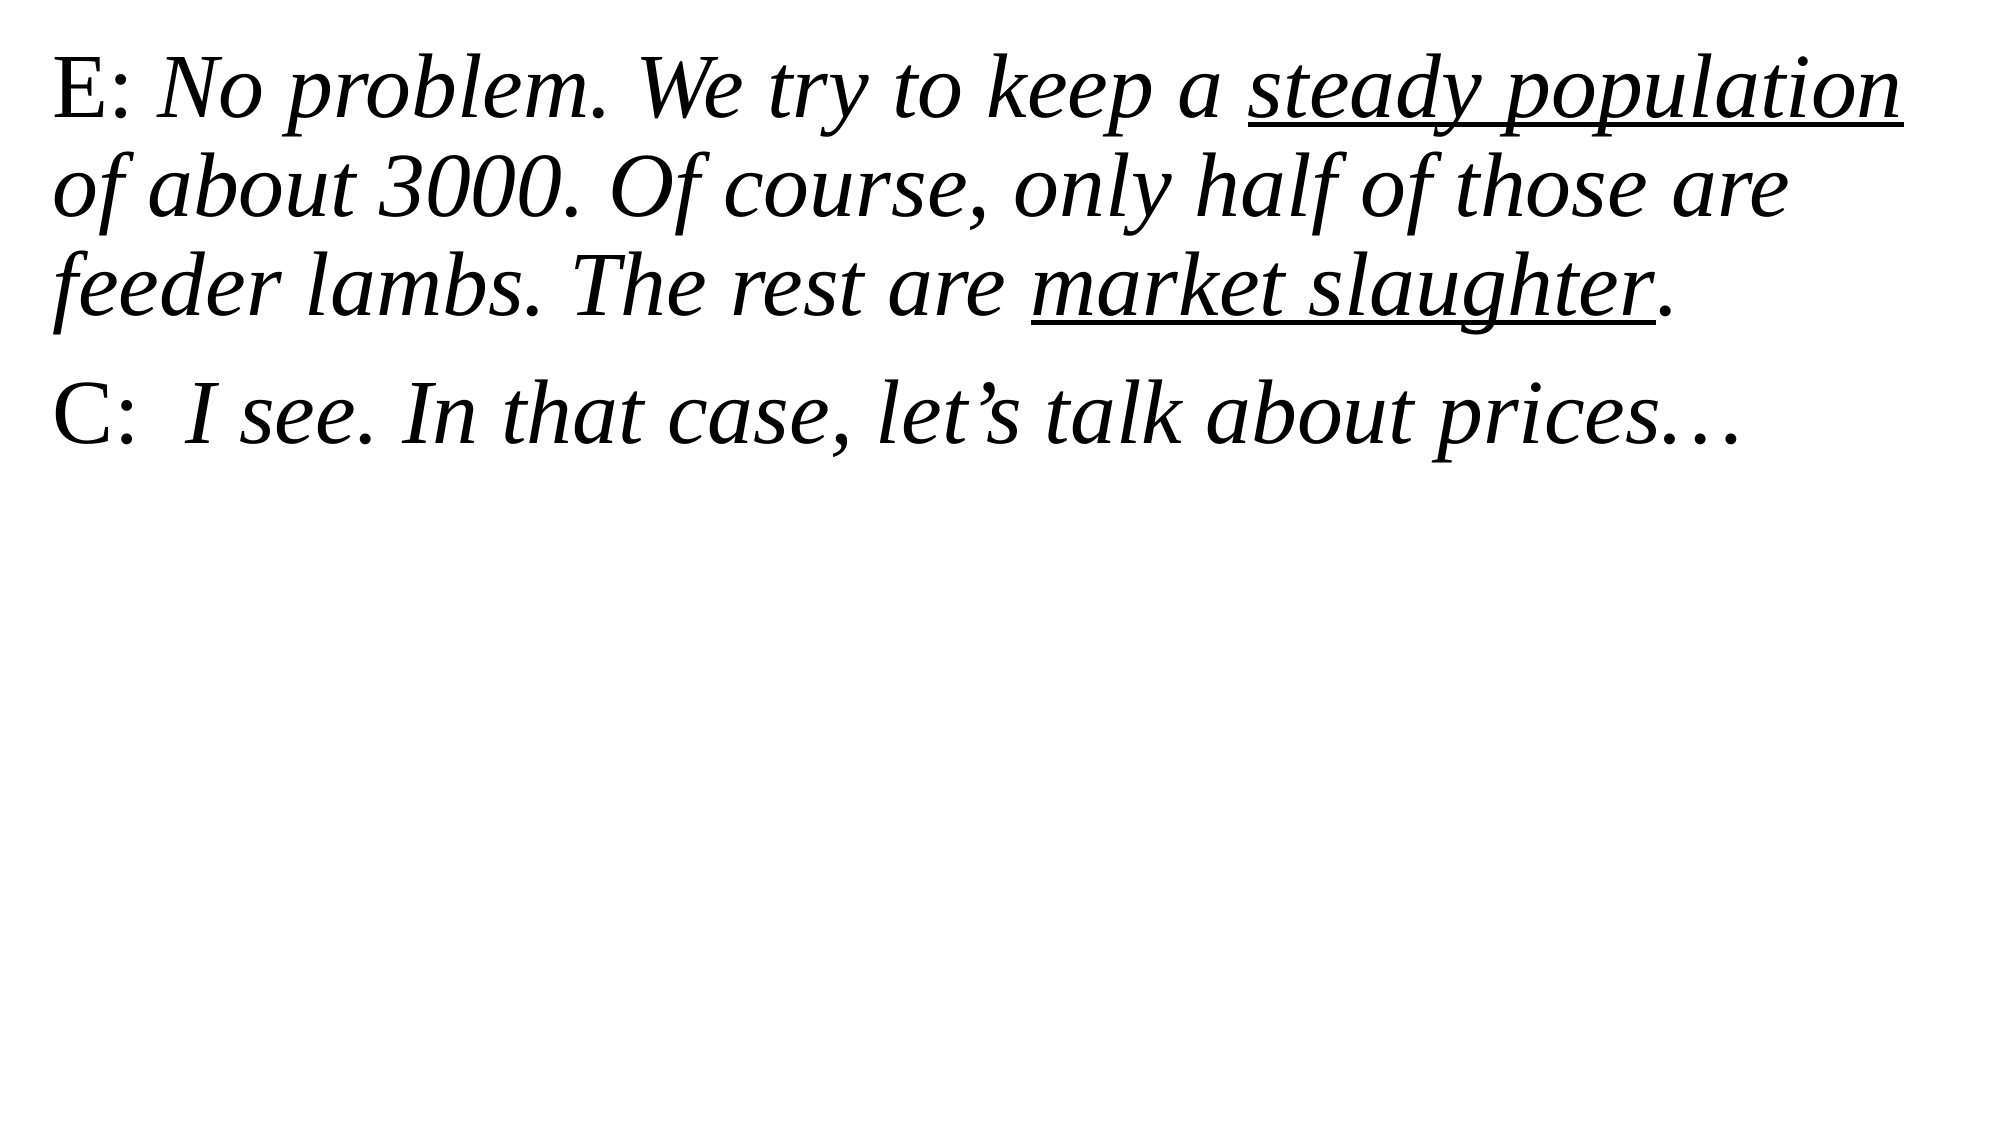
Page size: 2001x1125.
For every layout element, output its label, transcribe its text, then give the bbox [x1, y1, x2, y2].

list E: No problem. We try to keep a steady population of about 3000. Of course, only half of those are feeder lambs. The rest are market slaughter. C: I see. In that case, let’s talk about prices… [38, 30, 1971, 1106]
